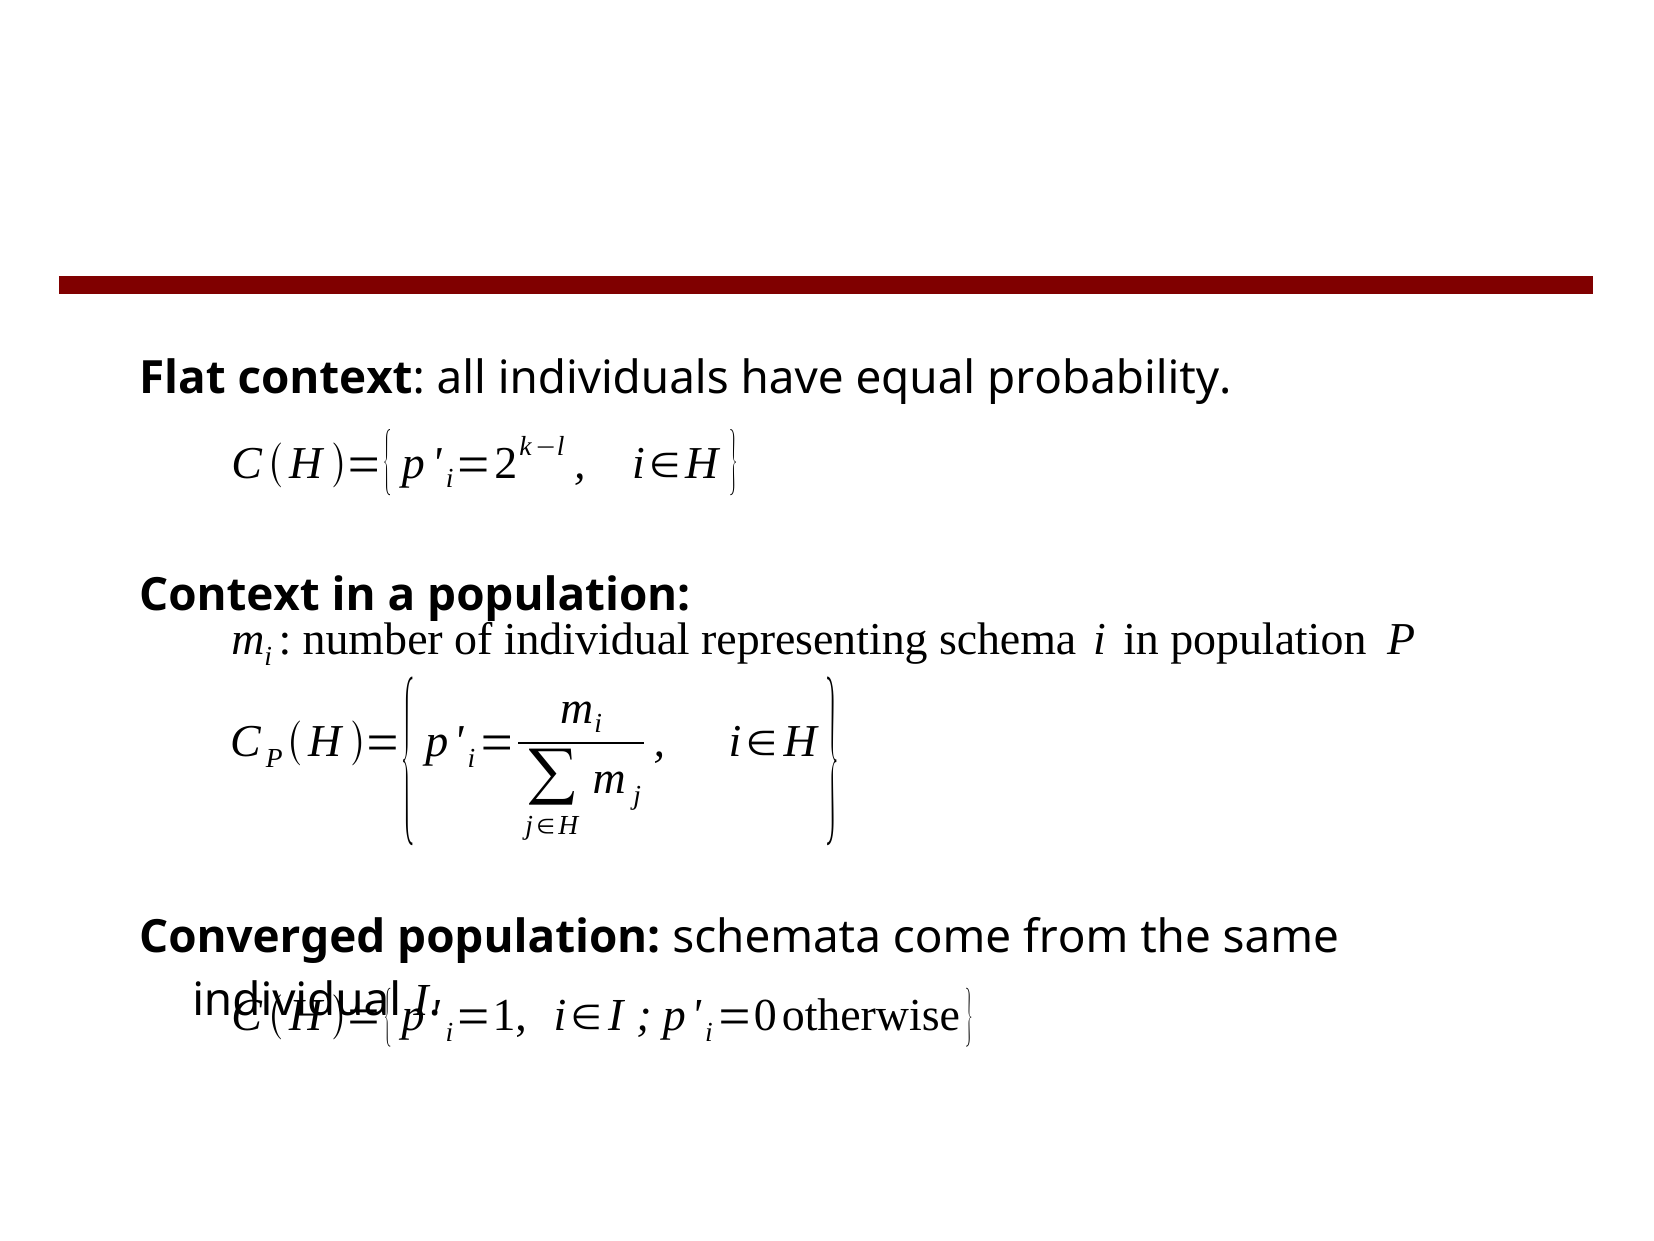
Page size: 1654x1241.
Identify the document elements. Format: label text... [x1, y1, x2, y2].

list Flat context: all individuals have equal probability. Context in a population: Converged population: schemata come from the same individual I. [121, 344, 1534, 1127]
chart [225, 426, 746, 498]
chart [225, 986, 982, 1051]
chart [223, 614, 1421, 848]
